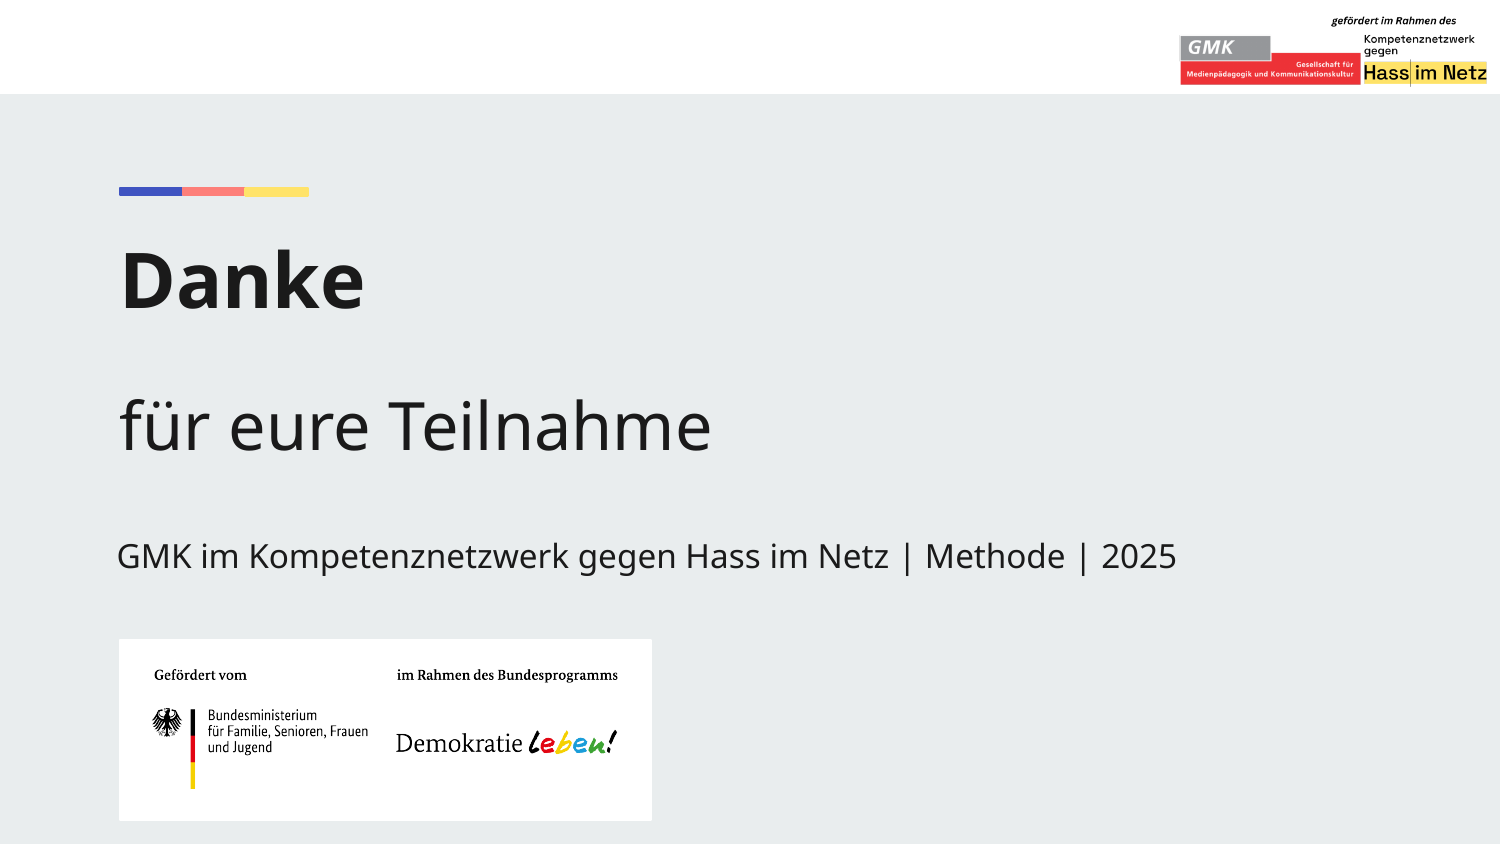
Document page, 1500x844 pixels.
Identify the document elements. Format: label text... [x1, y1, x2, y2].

subtitle GMK im Kompetenznetzwerk gegen Hass im Netz | Methode | 2025 [79, 520, 1381, 610]
text_box für eure Teilnahme [105, 369, 1381, 491]
title Danke [119, 216, 1381, 340]
